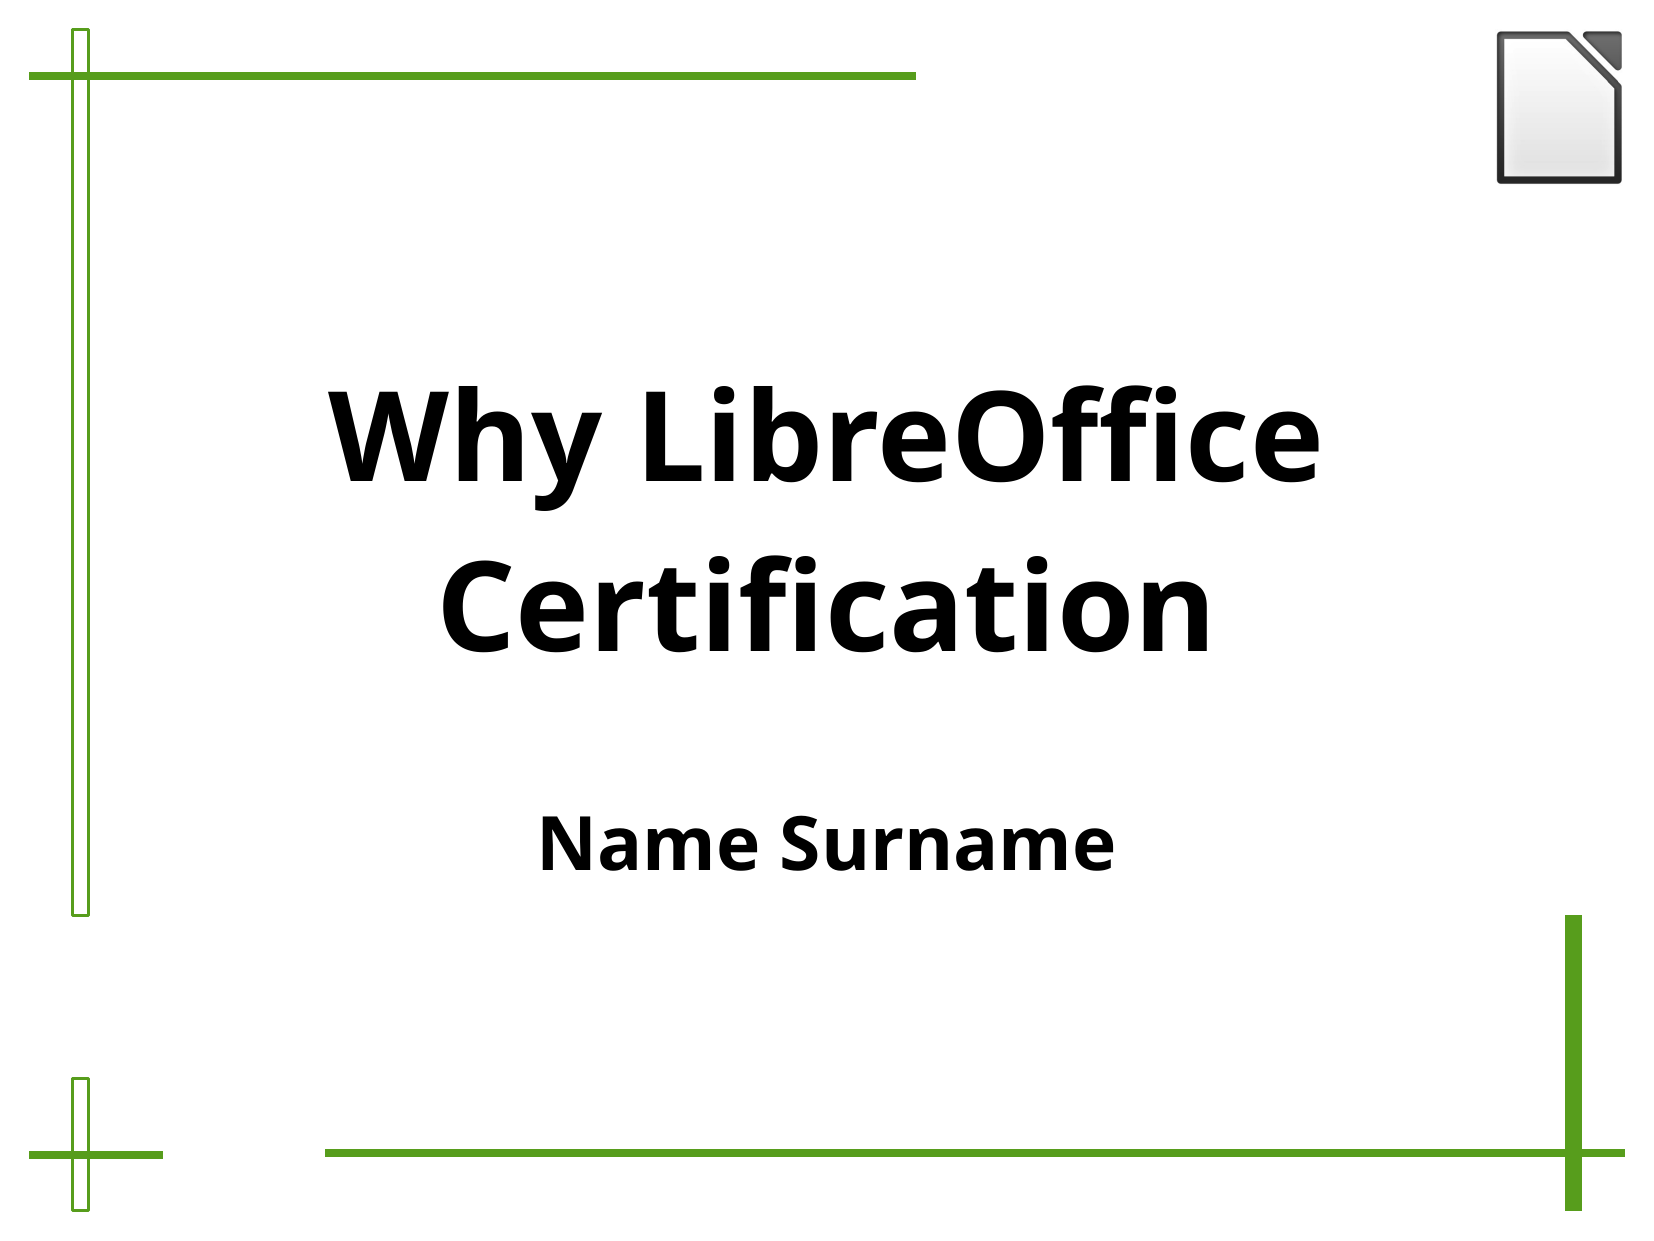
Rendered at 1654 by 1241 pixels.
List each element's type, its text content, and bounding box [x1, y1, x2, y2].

picture [1494, 29, 1624, 186]
subtitle Why LibreOffice Certification Name Surname [118, 118, 1536, 1123]
